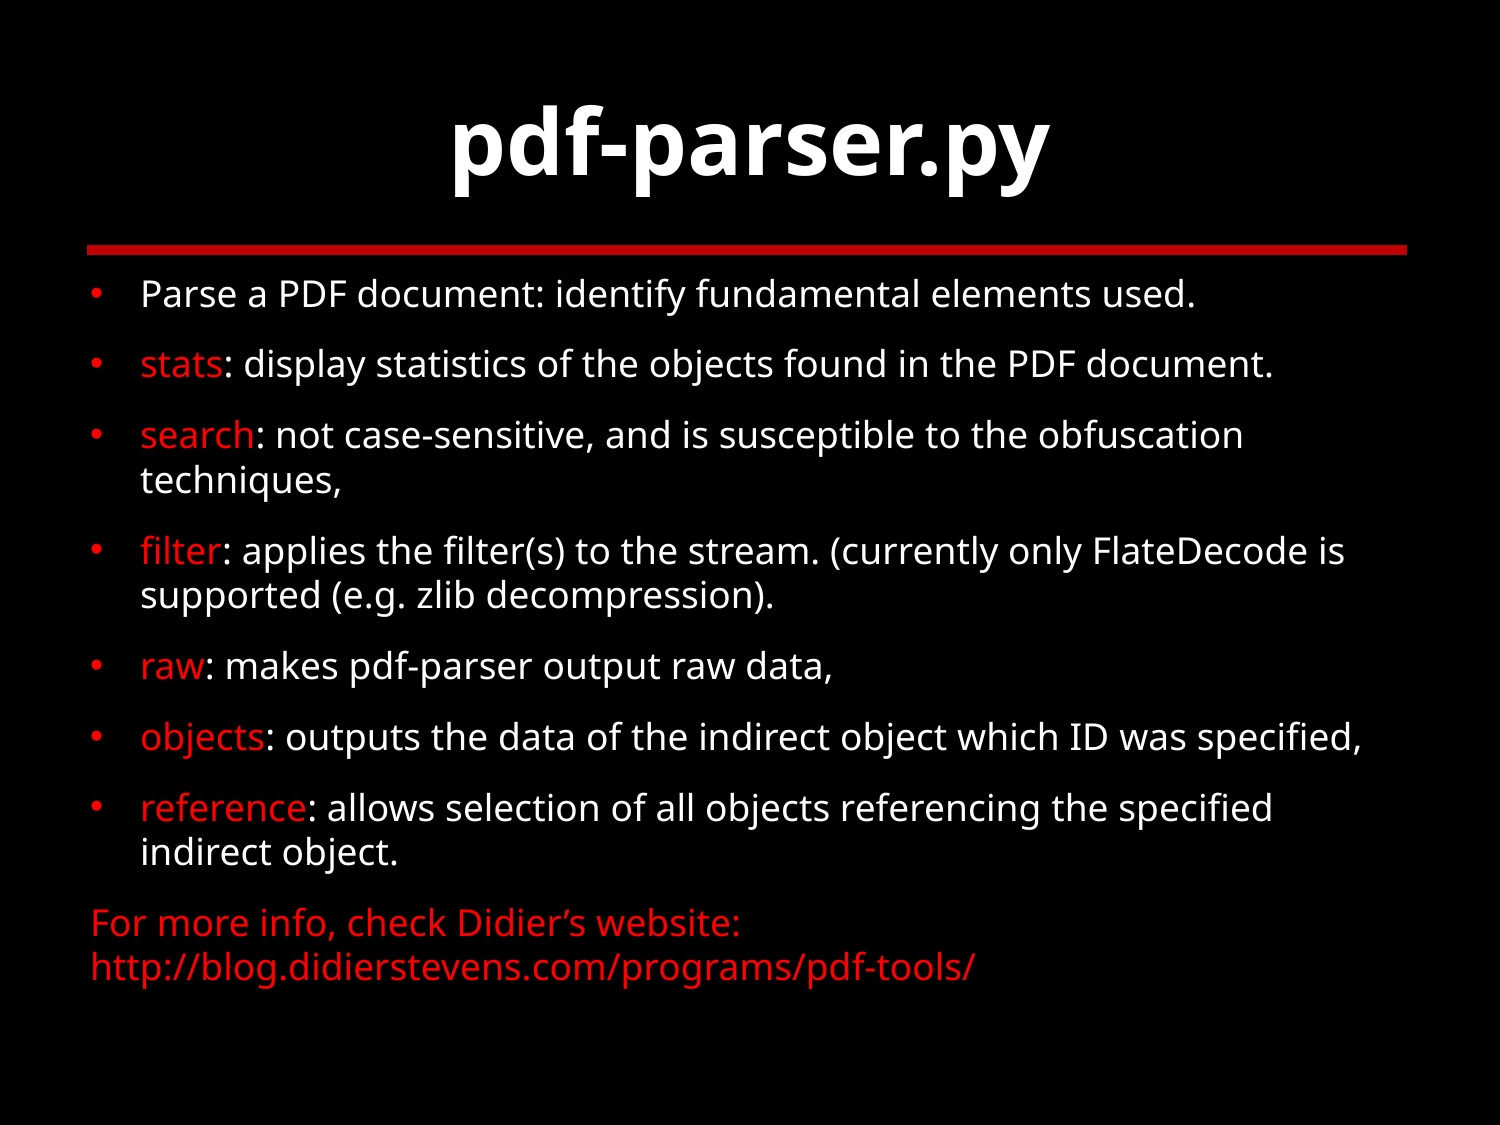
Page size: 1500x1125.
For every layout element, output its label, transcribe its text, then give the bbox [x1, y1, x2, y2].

title pdf-parser.py [75, 45, 1425, 233]
list Parse a PDF document: identify fundamental elements used. stats: display statistics of the objects found in the PDF document. search: not case-sensitive, and is susceptible to the obfuscation techniques, filter: applies the filter(s) to the stream. (currently only FlateDecode is supported (e.g. zlib decompression). raw: makes pdf-parser output raw data, objects: outputs the data of the indirect object which ID was specified, reference: allows selection of all objects referencing the specified indirect object. For more info, check Didier’s website: http://blog.didierstevens.com/programs/pdf-tools/ [75, 262, 1425, 1005]
